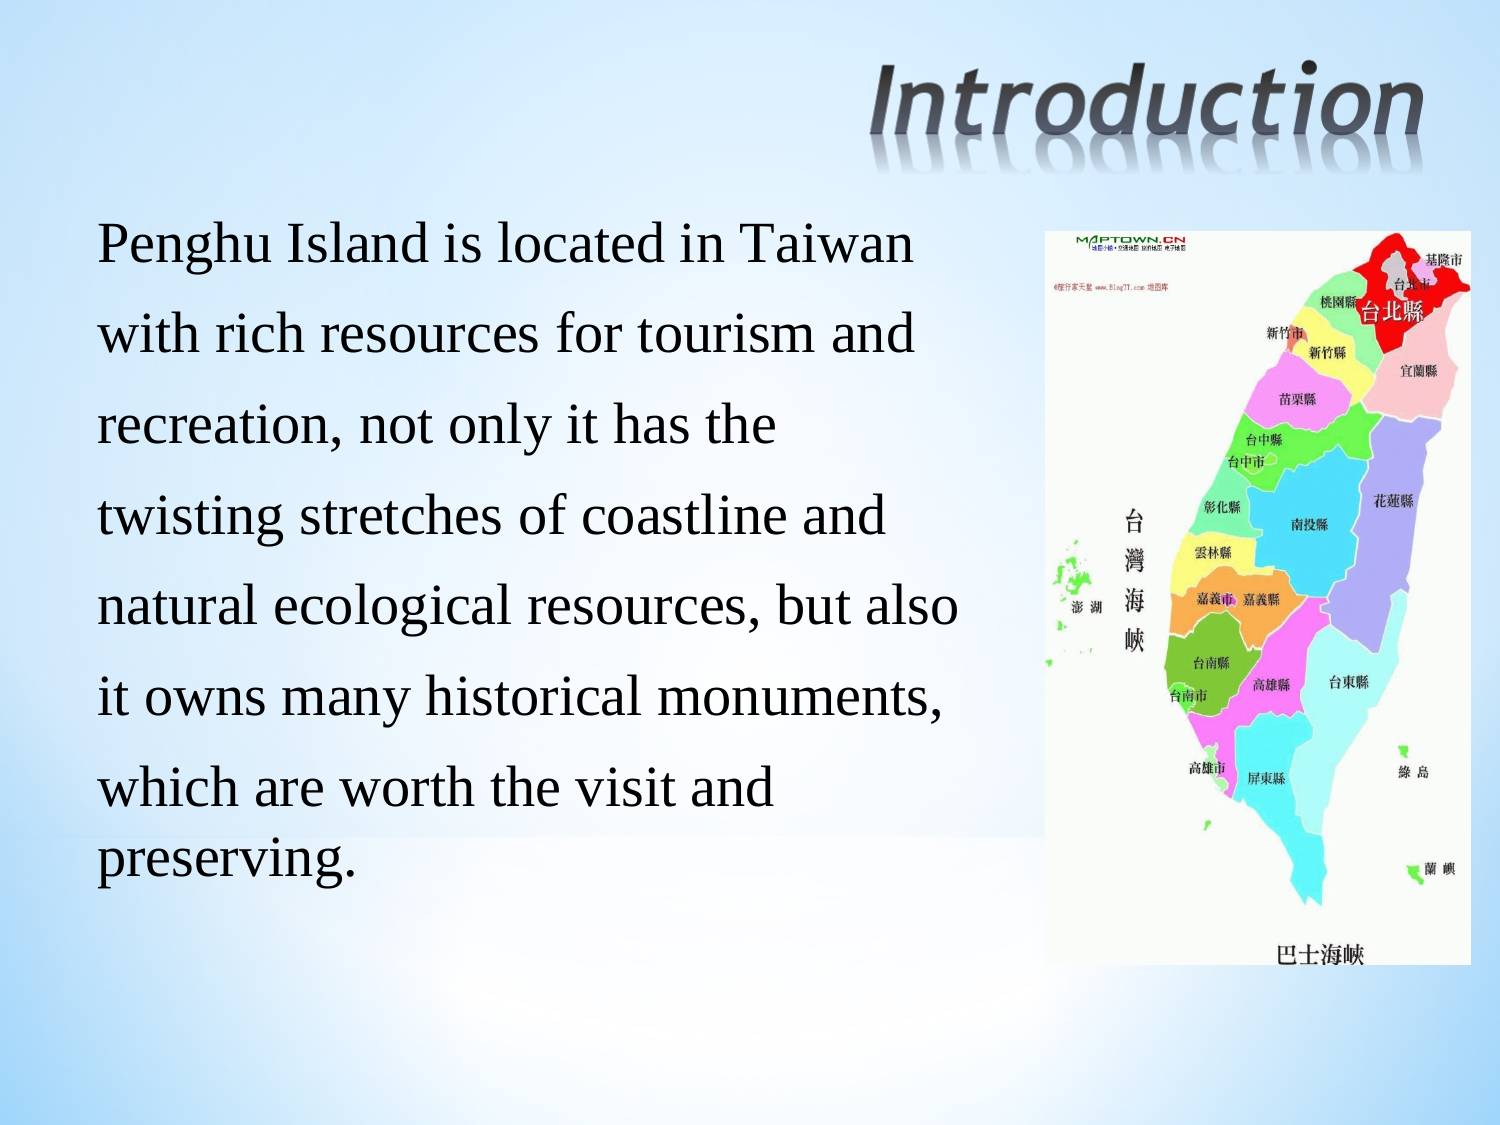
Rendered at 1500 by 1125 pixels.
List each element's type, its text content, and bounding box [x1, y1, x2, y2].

list Penghu Island is located in Taiwan with rich resources for tourism and recreation, not only it has the twisting stretches of coastline and natural ecological resources, but also it owns many historical monuments, which are worth the visit and preserving. [82, 196, 1051, 1028]
picture [0, 0, 1500, 1125]
